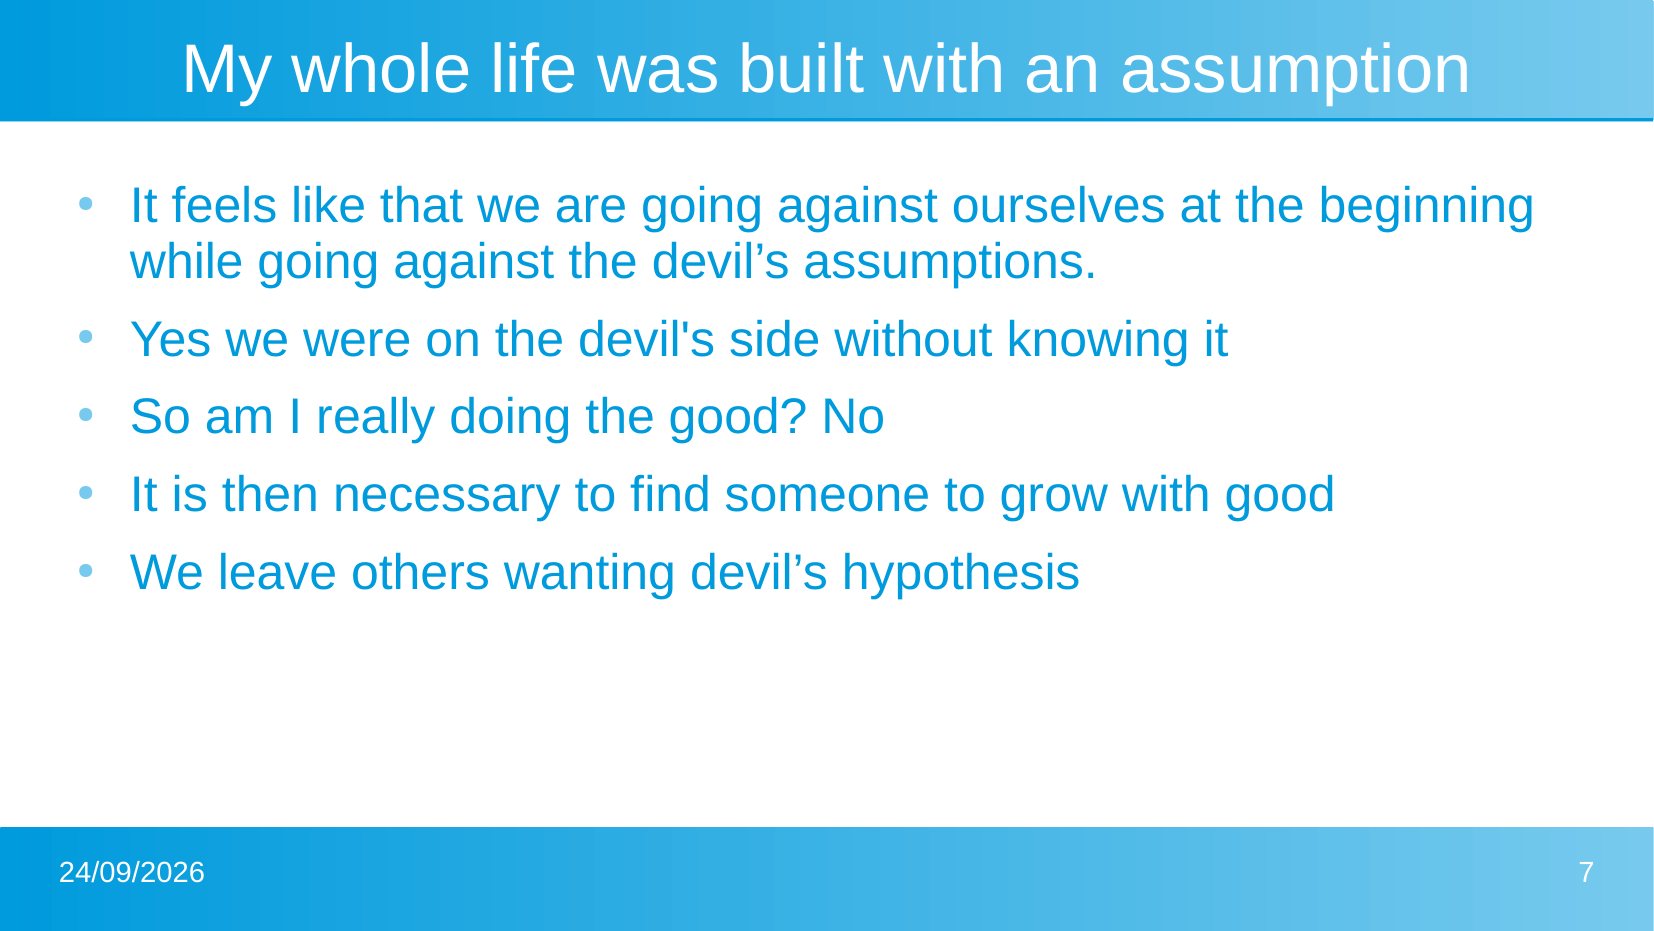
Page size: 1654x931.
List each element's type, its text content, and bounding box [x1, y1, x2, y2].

title My whole life was built with an assumption [59, 29, 1595, 108]
list It feels like that we are going against ourselves at the beginning while going against the devil’s assumptions. Yes we were on the devil's side without knowing it So am I really doing the good? No It is then necessary to find someone to grow with good We leave others wanting devil’s hypothesis [59, 177, 1595, 768]
